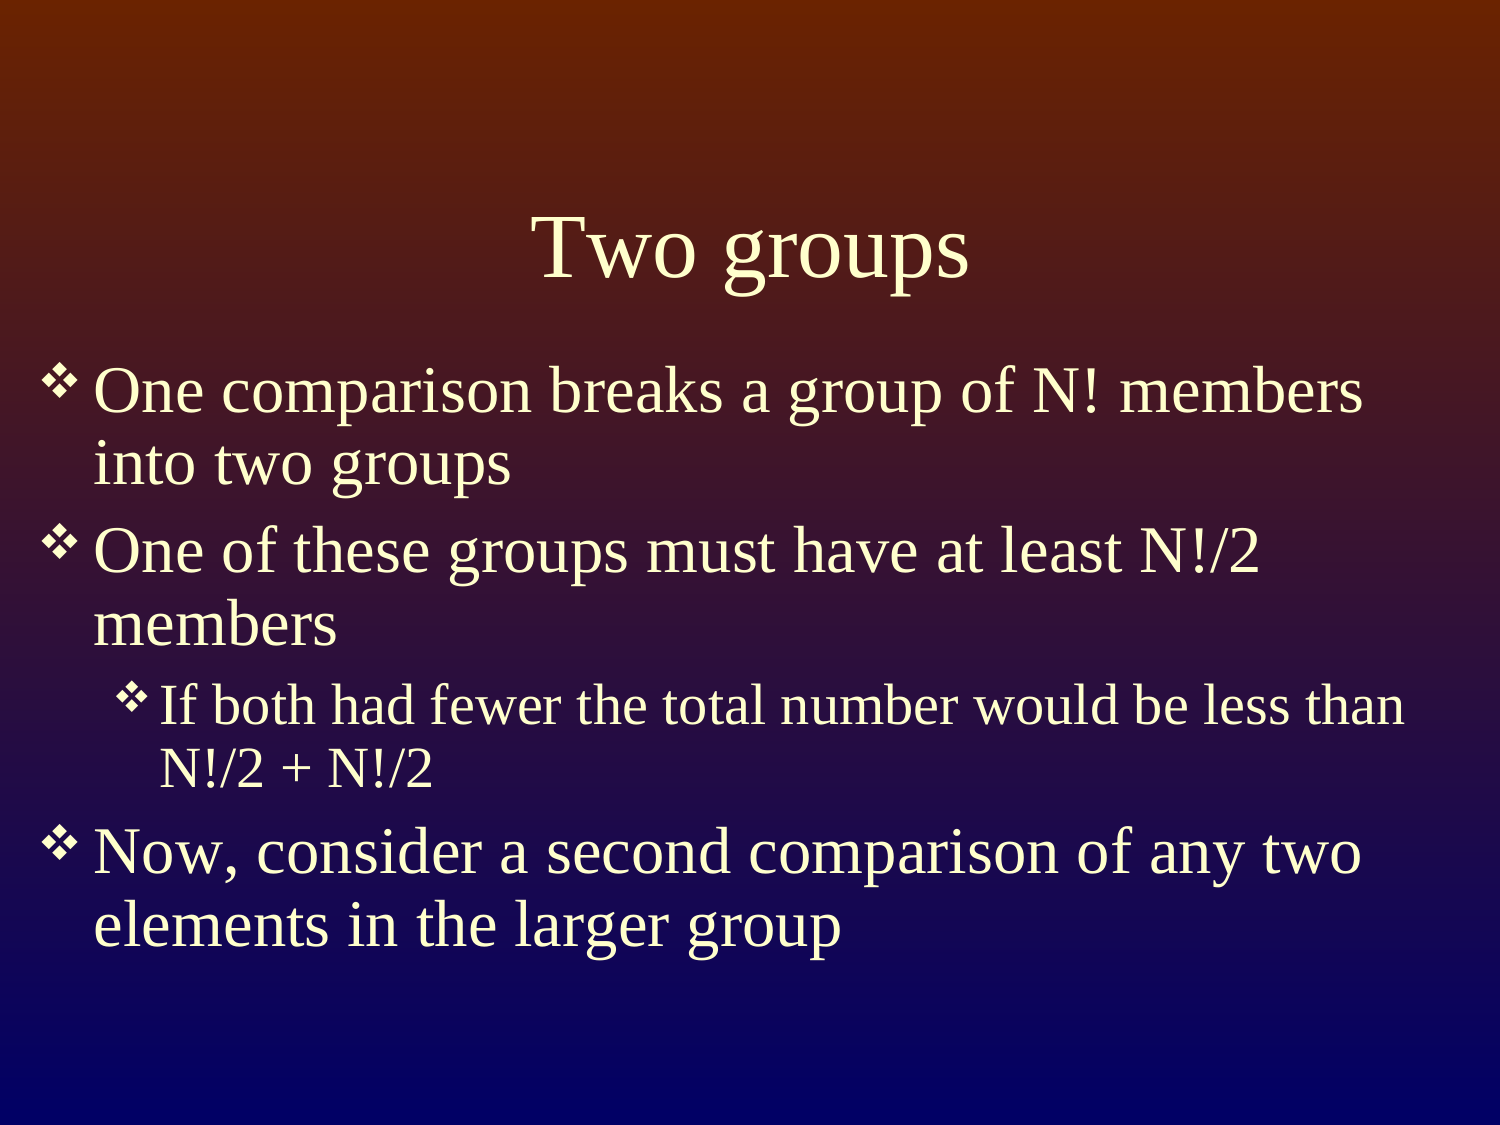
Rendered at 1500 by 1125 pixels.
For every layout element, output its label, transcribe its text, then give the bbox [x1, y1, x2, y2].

list One comparison breaks a group of N! members into two groups One of these groups must have at least N!/2 members If both had fewer the total number would be less than N!/2 + N!/2 Now, consider a second comparison of any two elements in the larger group [22, 347, 1482, 1026]
title Two groups [22, 145, 1480, 336]
